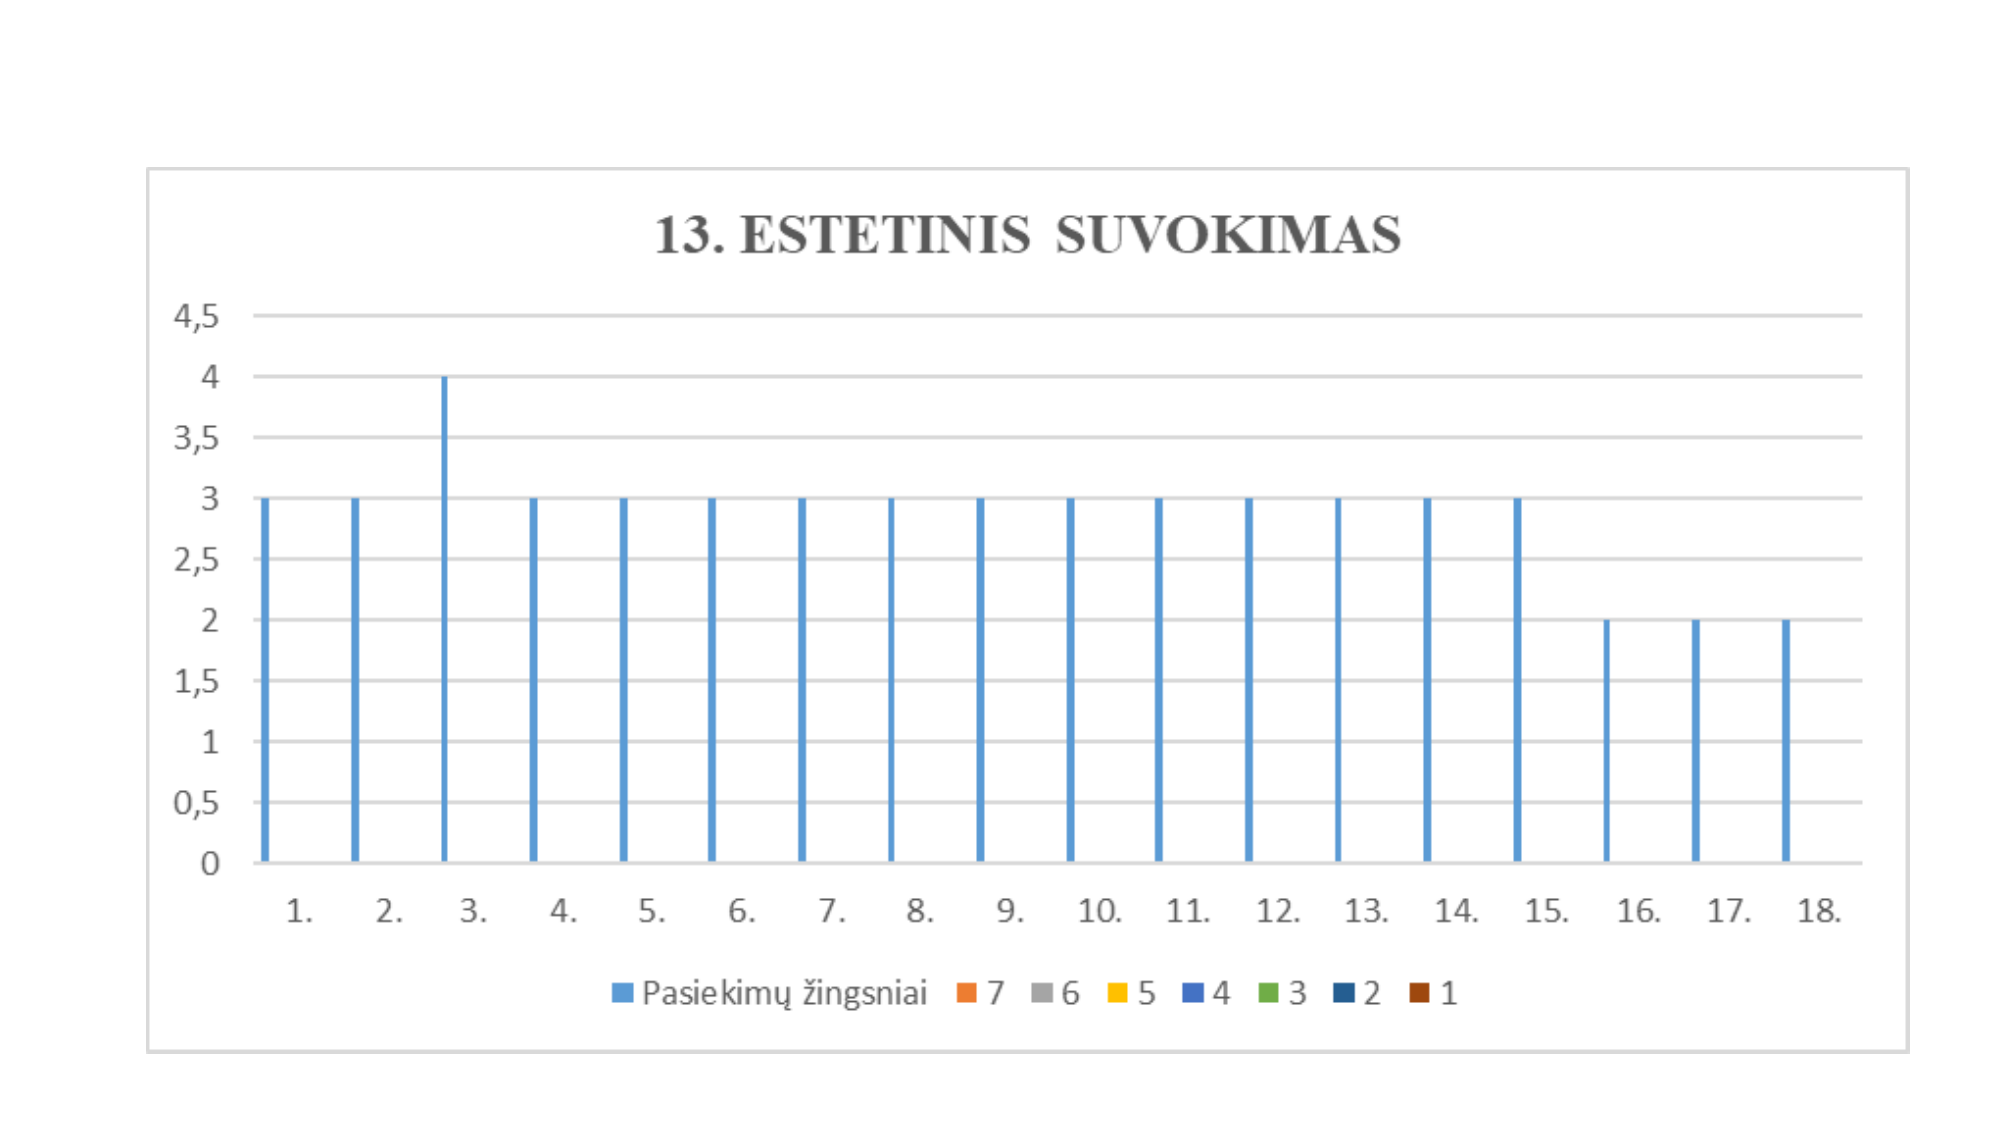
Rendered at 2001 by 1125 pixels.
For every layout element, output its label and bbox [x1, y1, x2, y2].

picture [146, 167, 1910, 1054]
